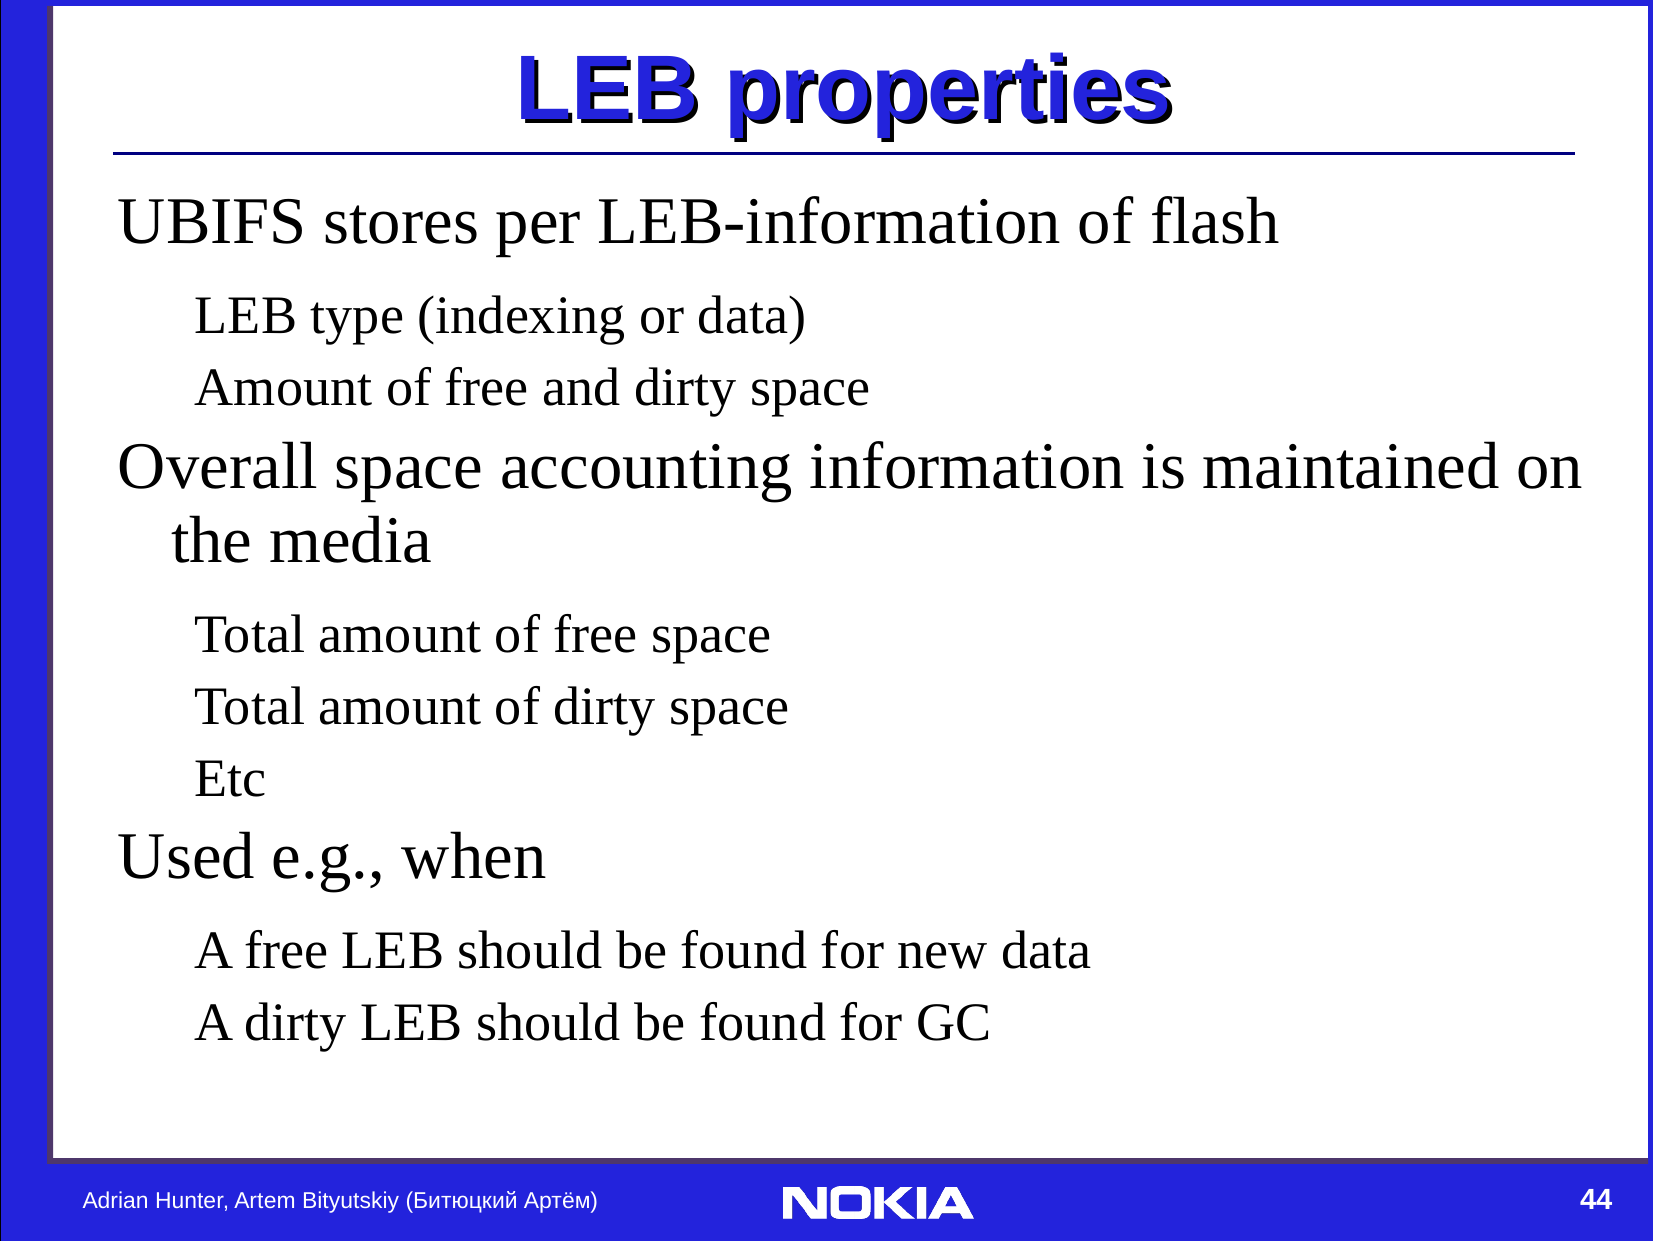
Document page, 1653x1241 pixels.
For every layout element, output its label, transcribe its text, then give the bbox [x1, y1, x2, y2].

list UBIFS stores per LEB-information of flash LEB type (indexing or data) Amount of free and dirty space Overall space accounting information is maintained on the media Total amount of free space Total amount of dirty space Etc Used e.g., when A free LEB should be found for new data A dirty LEB should be found for GC [100, 183, 1588, 1118]
title LEB properties [100, 0, 1588, 183]
picture [783, 1186, 974, 1219]
